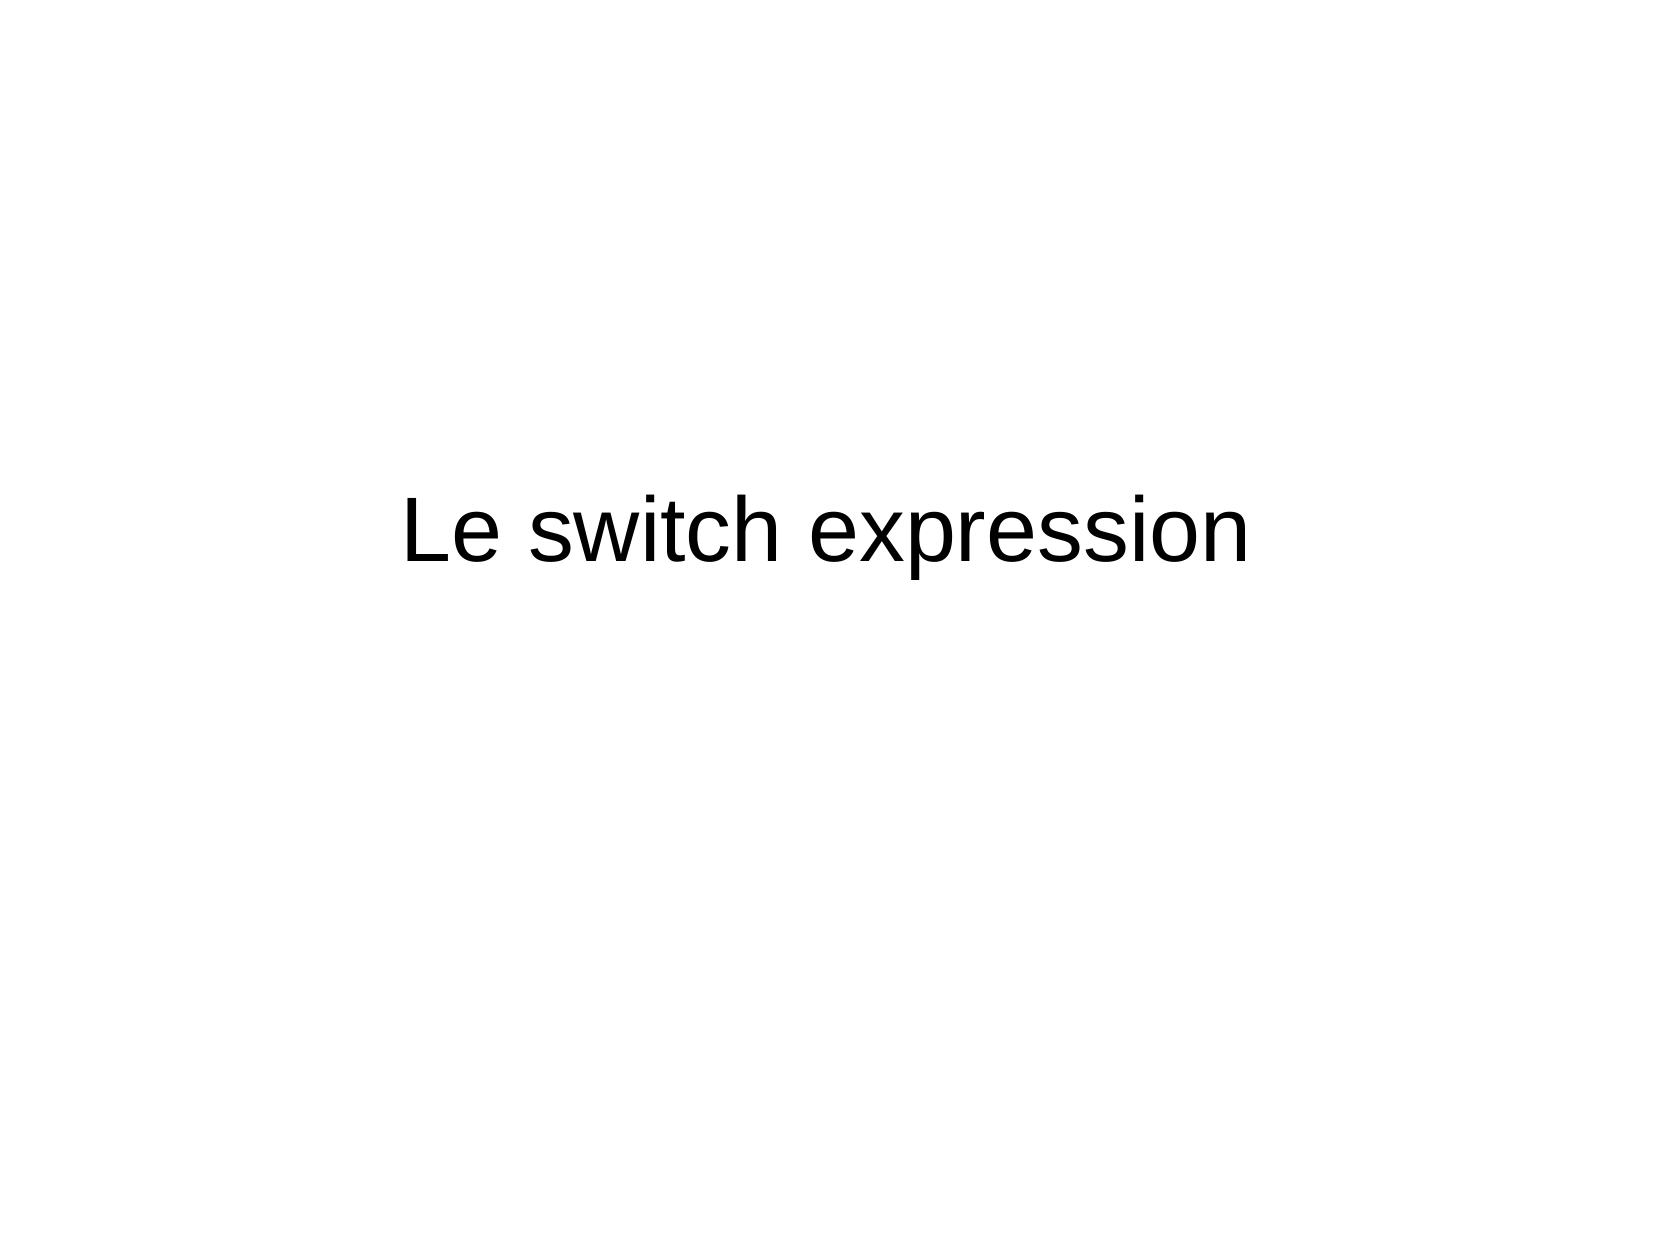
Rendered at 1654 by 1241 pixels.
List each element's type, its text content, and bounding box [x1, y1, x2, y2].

subtitle Le switch expression [82, 49, 1571, 1010]
